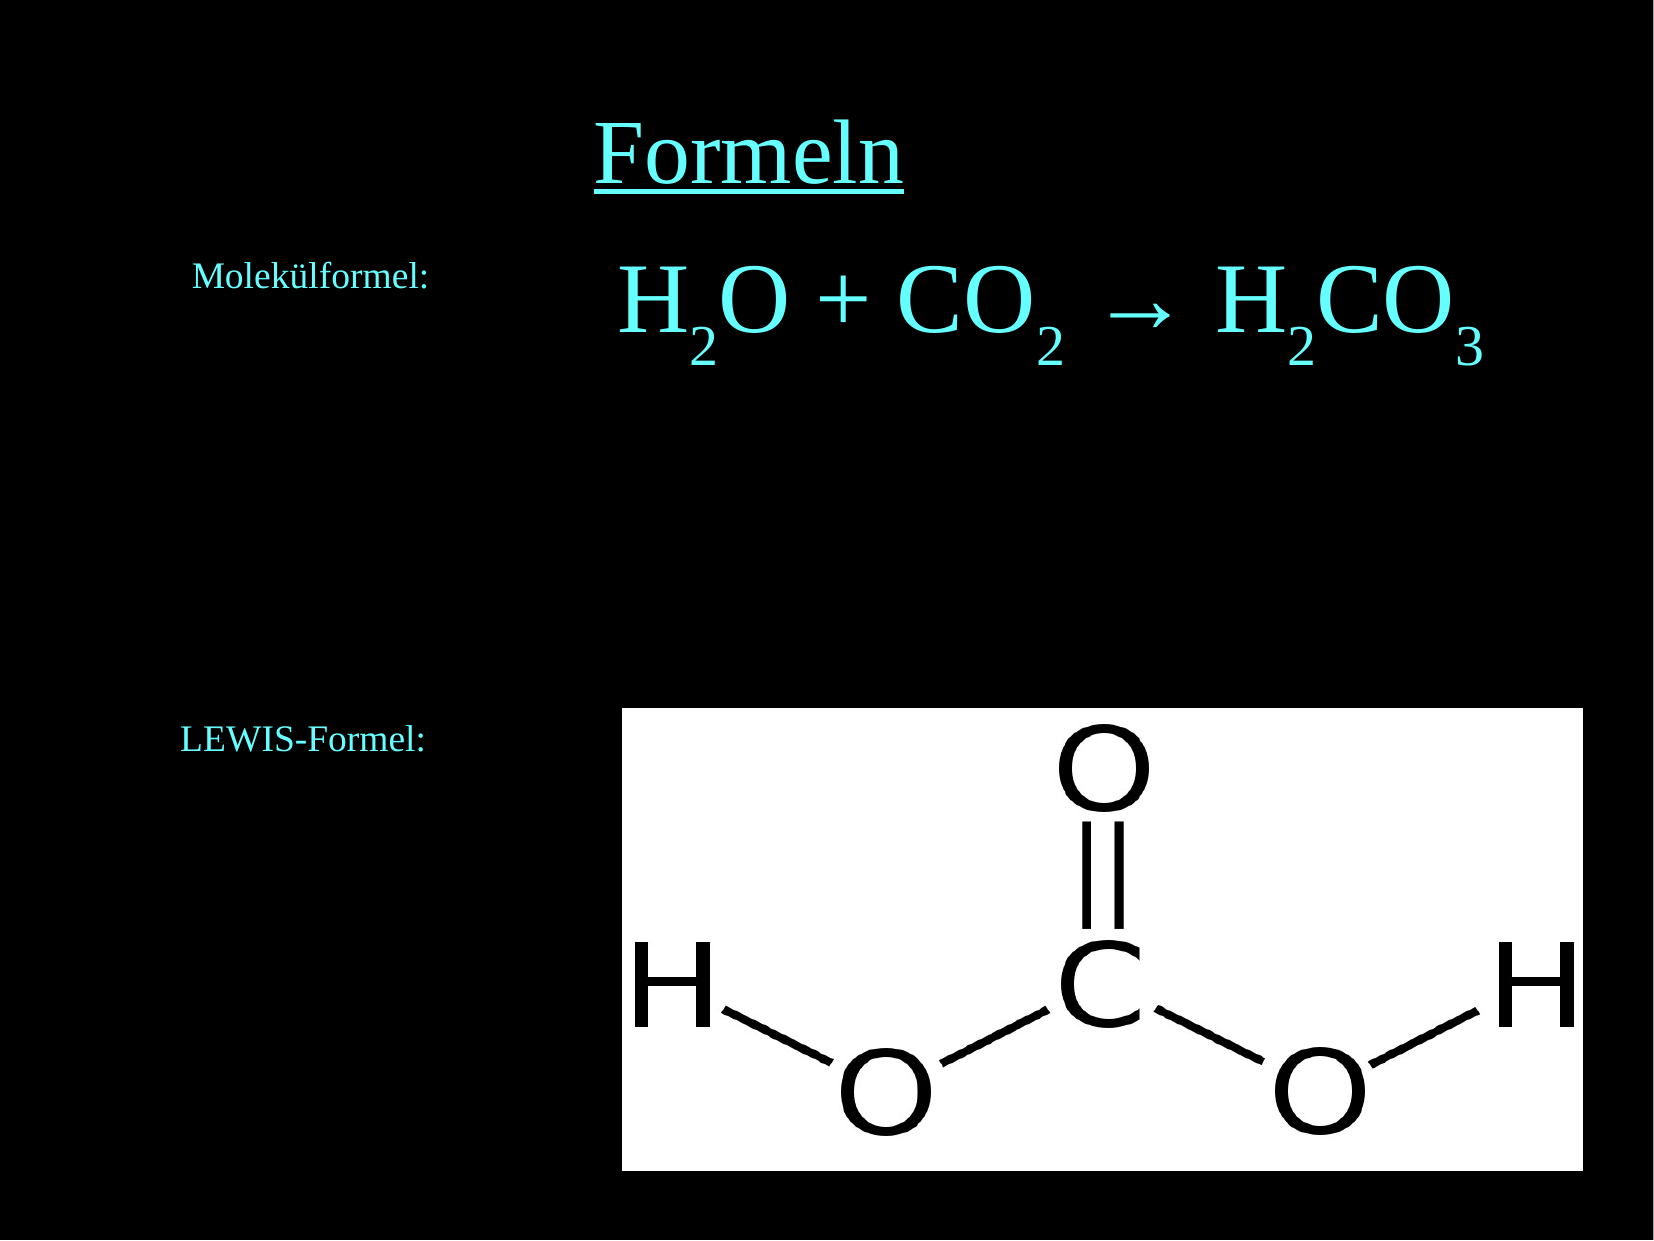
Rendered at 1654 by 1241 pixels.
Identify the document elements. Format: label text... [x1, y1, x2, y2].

picture [622, 708, 1583, 1171]
text_box H2O + CO2 → H2CO3 [602, 236, 1595, 386]
text_box Formeln [578, 94, 1583, 211]
text_box Molekülformel: [177, 248, 567, 308]
text_box LEWIS-Formel: [165, 710, 615, 769]
